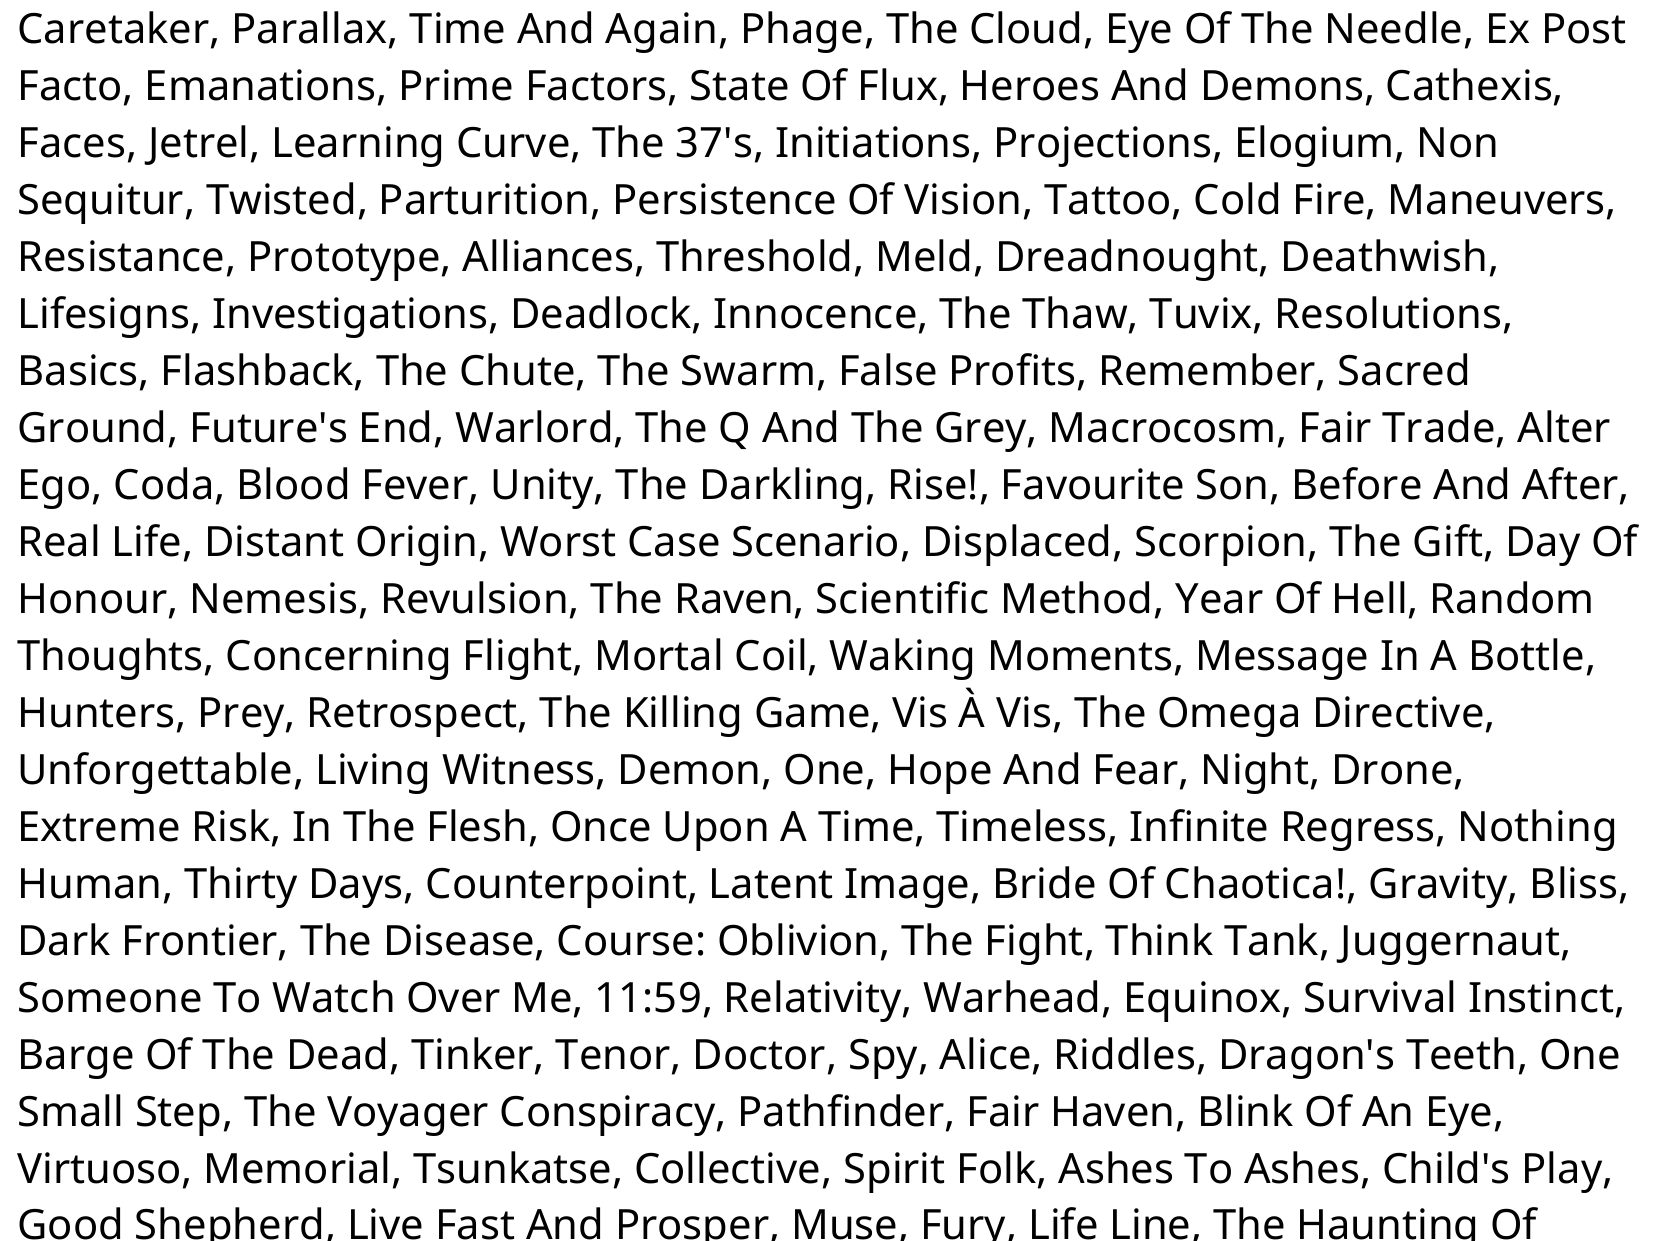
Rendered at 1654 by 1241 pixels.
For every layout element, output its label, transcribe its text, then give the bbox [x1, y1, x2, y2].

text_box Caretaker, Parallax, Time And Again, Phage, The Cloud, Eye Of The Needle, Ex Post Facto, Emanations, Prime Factors, State Of Flux, Heroes And Demons, Cathexis, Faces, Jetrel, Learning Curve, The 37's, Initiations, Projections, Elogium, Non Sequitur, Twisted, Parturition, Persistence Of Vision, Tattoo, Cold Fire, Maneuvers, Resistance, Prototype, Alliances, Threshold, Meld, Dreadnought, Deathwish, Lifesigns, Investigations, Deadlock, Innocence, The Thaw, Tuvix, Resolutions, Basics, Flashback, The Chute, The Swarm, False Profits, Remember, Sacred Ground, Future's End, Warlord, The Q And The Grey, Macrocosm, Fair Trade, Alter Ego, Coda, Blood Fever, Unity, The Darkling, Rise!, Favourite Son, Before And After, Real Life, Distant Origin, Worst Case Scenario, Displaced, Scorpion, The Gift, Day Of Honour, Nemesis, Revulsion, The Raven, Scientific Method, Year Of Hell, Random Thoughts, Concerning Flight, Mortal Coil, Waking Moments, Message In A Bottle, Hunters, Prey, Retrospect, The Killing Game, Vis À Vis, The Omega Directive, Unforgettable, Living Witness, Demon, One, Hope And Fear, Night, Drone, Extreme Risk, In The Flesh, Once Upon A Time, Timeless, Infinite Regress, Nothing Human, Thirty Days, Counterpoint, Latent Image, Bride Of Chaotica!, Gravity, Bliss, Dark Frontier, The Disease, Course: Oblivion, The Fight, Think Tank, Juggernaut, Someone To Watch Over Me, 11:59, Relativity, Warhead, Equinox, Survival Instinct, Barge Of The Dead, Tinker, Tenor, Doctor, Spy, Alice, Riddles, Dragon's Teeth, One Small Step, The Voyager Conspiracy, Pathfinder, Fair Haven, Blink Of An Eye, Virtuoso, Memorial, Tsunkatse, Collective, Spirit Folk, Ashes To Ashes, Child's Play, Good Shepherd, Live Fast And Prosper, Muse, Fury, Life Line, The Haunting Of Deck Twelve, Unimatrix Zero, Imperfection, Drive, Repression, Critical Care, Inside Man, Body And Soul, Nightingale, Flesh And Blood, Shattered, Lineage, Repentance, Prophecy, The Void, Workforce, Human Error, Q2, Author, Author, Friendship One, Natural Law, Homestead, Renaissance Man, Endgame [2, 0, 1654, 1241]
